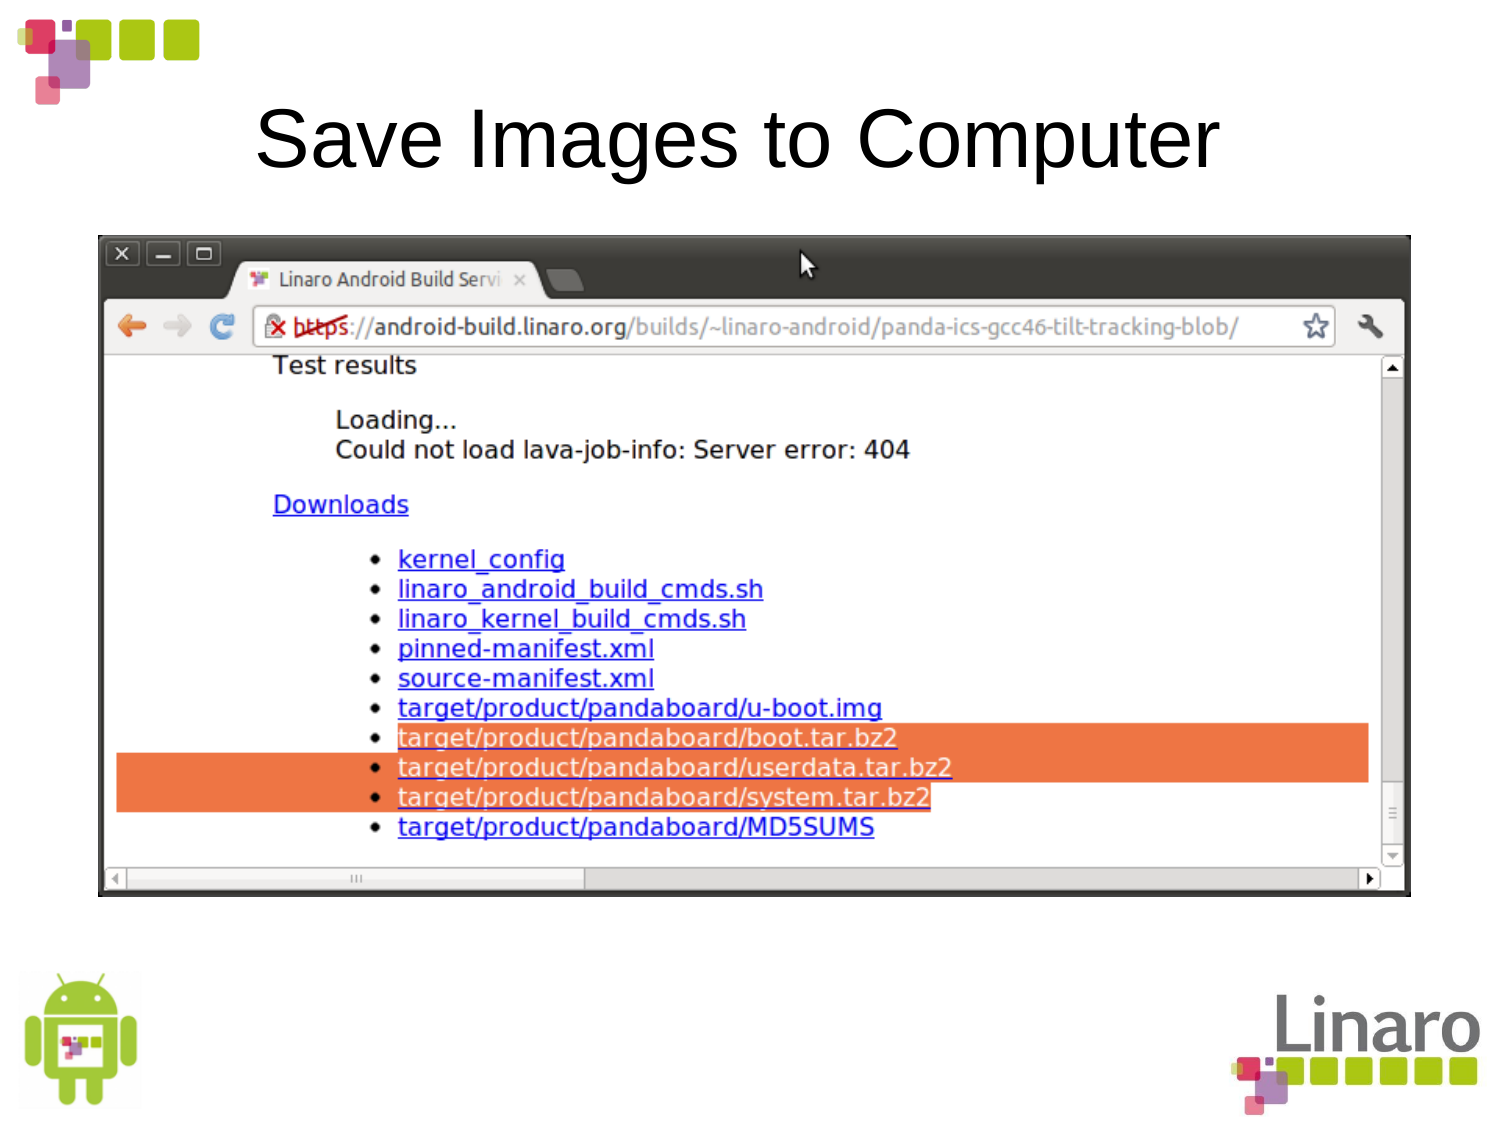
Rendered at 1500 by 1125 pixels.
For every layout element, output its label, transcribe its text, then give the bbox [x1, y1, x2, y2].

picture [16, 12, 205, 121]
title Save Images to Computer [74, 44, 1425, 233]
picture [98, 235, 1411, 897]
picture [18, 971, 142, 1109]
picture [1219, 986, 1491, 1123]
